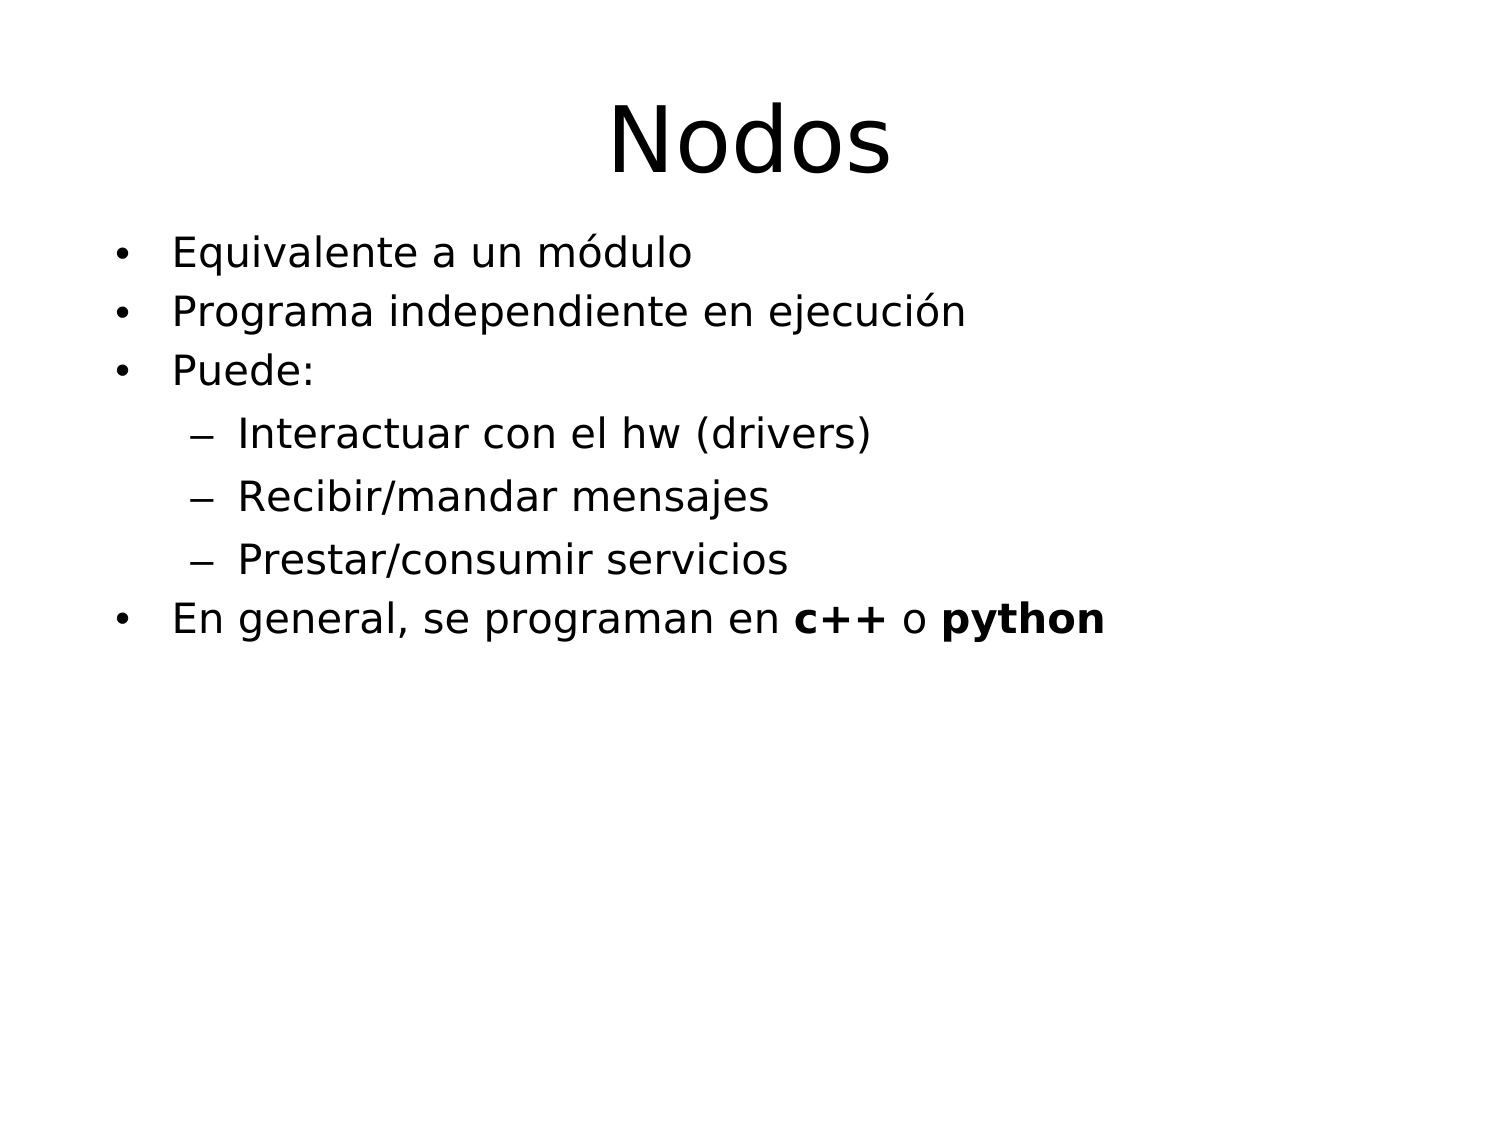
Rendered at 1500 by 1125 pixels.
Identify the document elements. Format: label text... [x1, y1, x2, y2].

list Equivalente a un módulo Programa independiente en ejecución Puede: Interactuar con el hw (drivers) Recibir/mandar mensajes Prestar/consumir servicios En general, se programan en c++ o python [100, 221, 1376, 959]
title Nodos [112, 46, 1388, 235]
